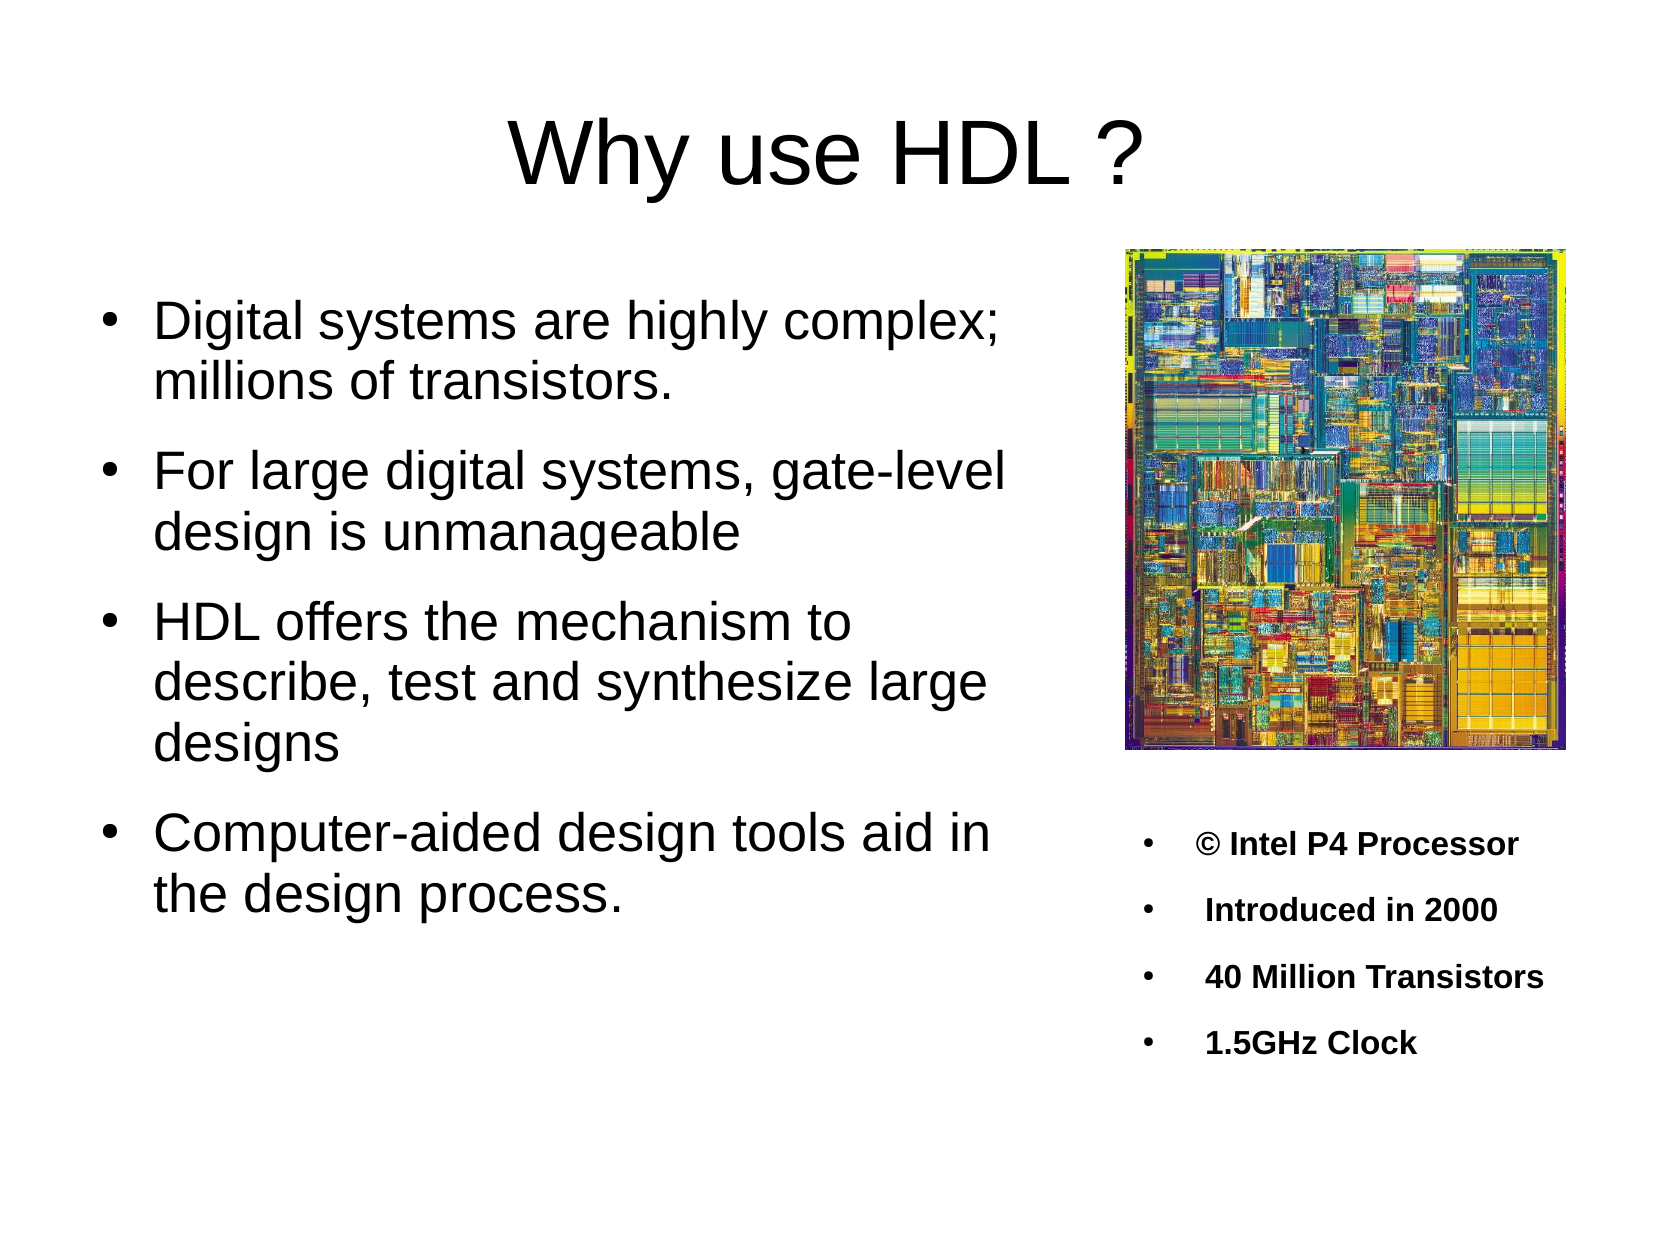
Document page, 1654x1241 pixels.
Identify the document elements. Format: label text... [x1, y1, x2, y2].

list © Intel P4 Processor Introduced in 2000 40 Million Transistors 1.5GHz Clock [1125, 825, 1572, 1094]
list Digital systems are highly complex; millions of transistors. For large digital systems, gate-level design is unmanageable HDL offers the mechanism to describe, test and synthesize large designs Computer-aided design tools aid in the design process. [82, 290, 1051, 1109]
title Why use HDL ? [82, 49, 1571, 257]
picture [1125, 249, 1566, 751]
